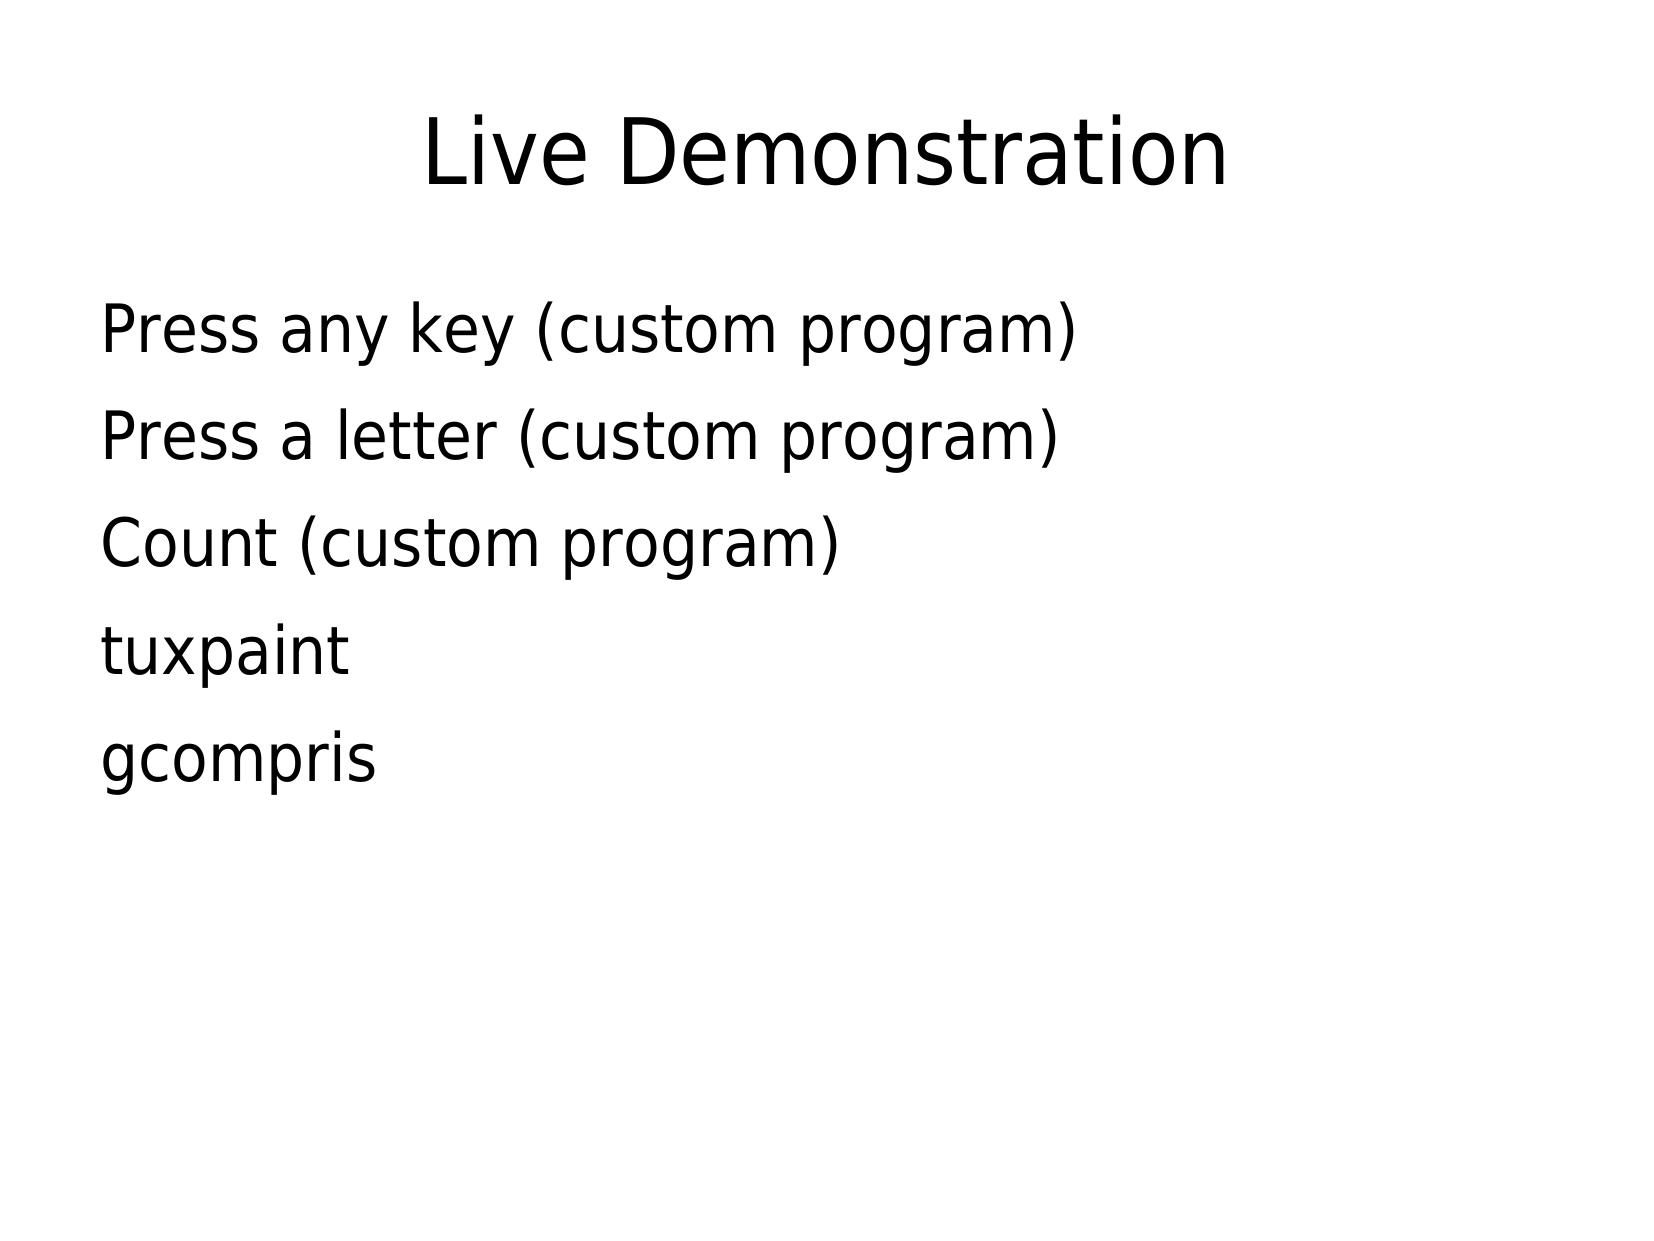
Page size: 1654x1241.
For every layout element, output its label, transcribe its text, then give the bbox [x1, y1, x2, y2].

list Press any key (custom program) Press a letter (custom program) Count (custom program) tuxpaint gcompris [82, 290, 1571, 1109]
title Live Demonstration [82, 49, 1571, 257]
